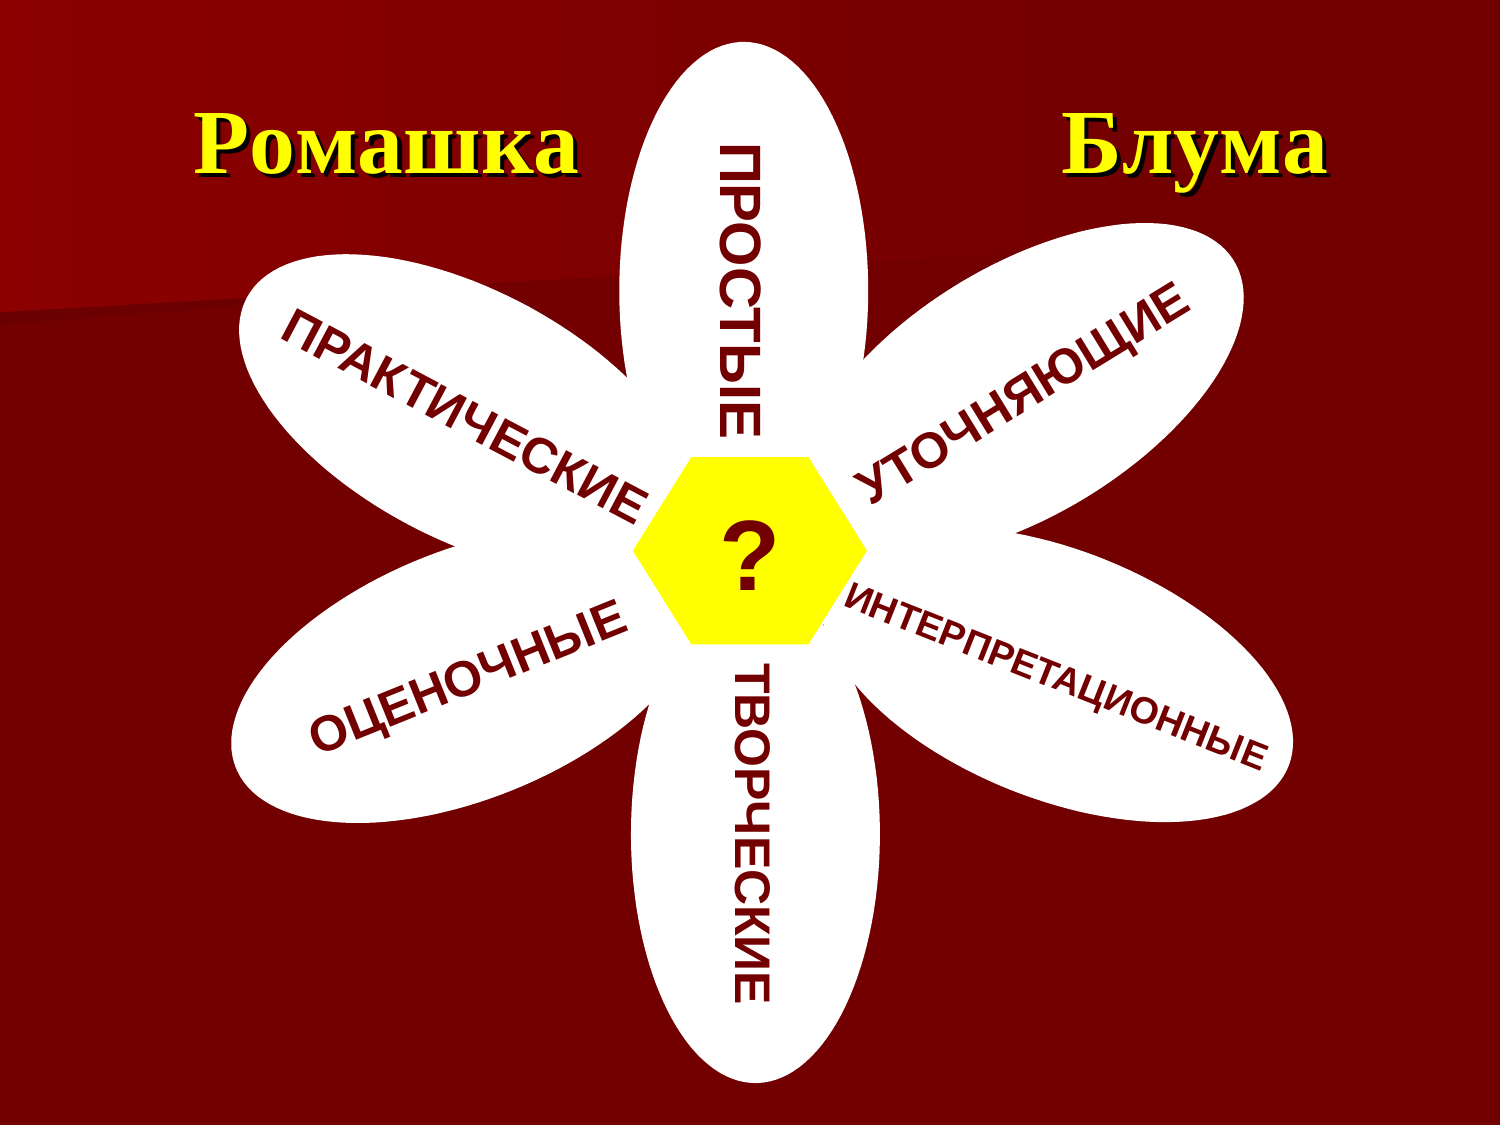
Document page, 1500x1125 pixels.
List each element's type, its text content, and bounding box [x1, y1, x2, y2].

title Ромашка Блума [751, 42, 1424, 231]
text_box ТВОРЧЕСКИЕ [631, 625, 880, 1083]
text_box ПРОСТЫЕ [620, 42, 868, 489]
text_box ИНТЕРПРЕТАЦИОННЫЕ [823, 527, 1293, 822]
text_box УТОЧНЯЮЩИЕ [804, 223, 1243, 544]
title Ромашка Блума [100, 42, 737, 231]
text_box ОЦЕНОЧНЫЕ [232, 526, 682, 823]
text_box ПРАКТИЧЕСКИЕ [239, 254, 669, 546]
text_box ? [631, 456, 869, 646]
